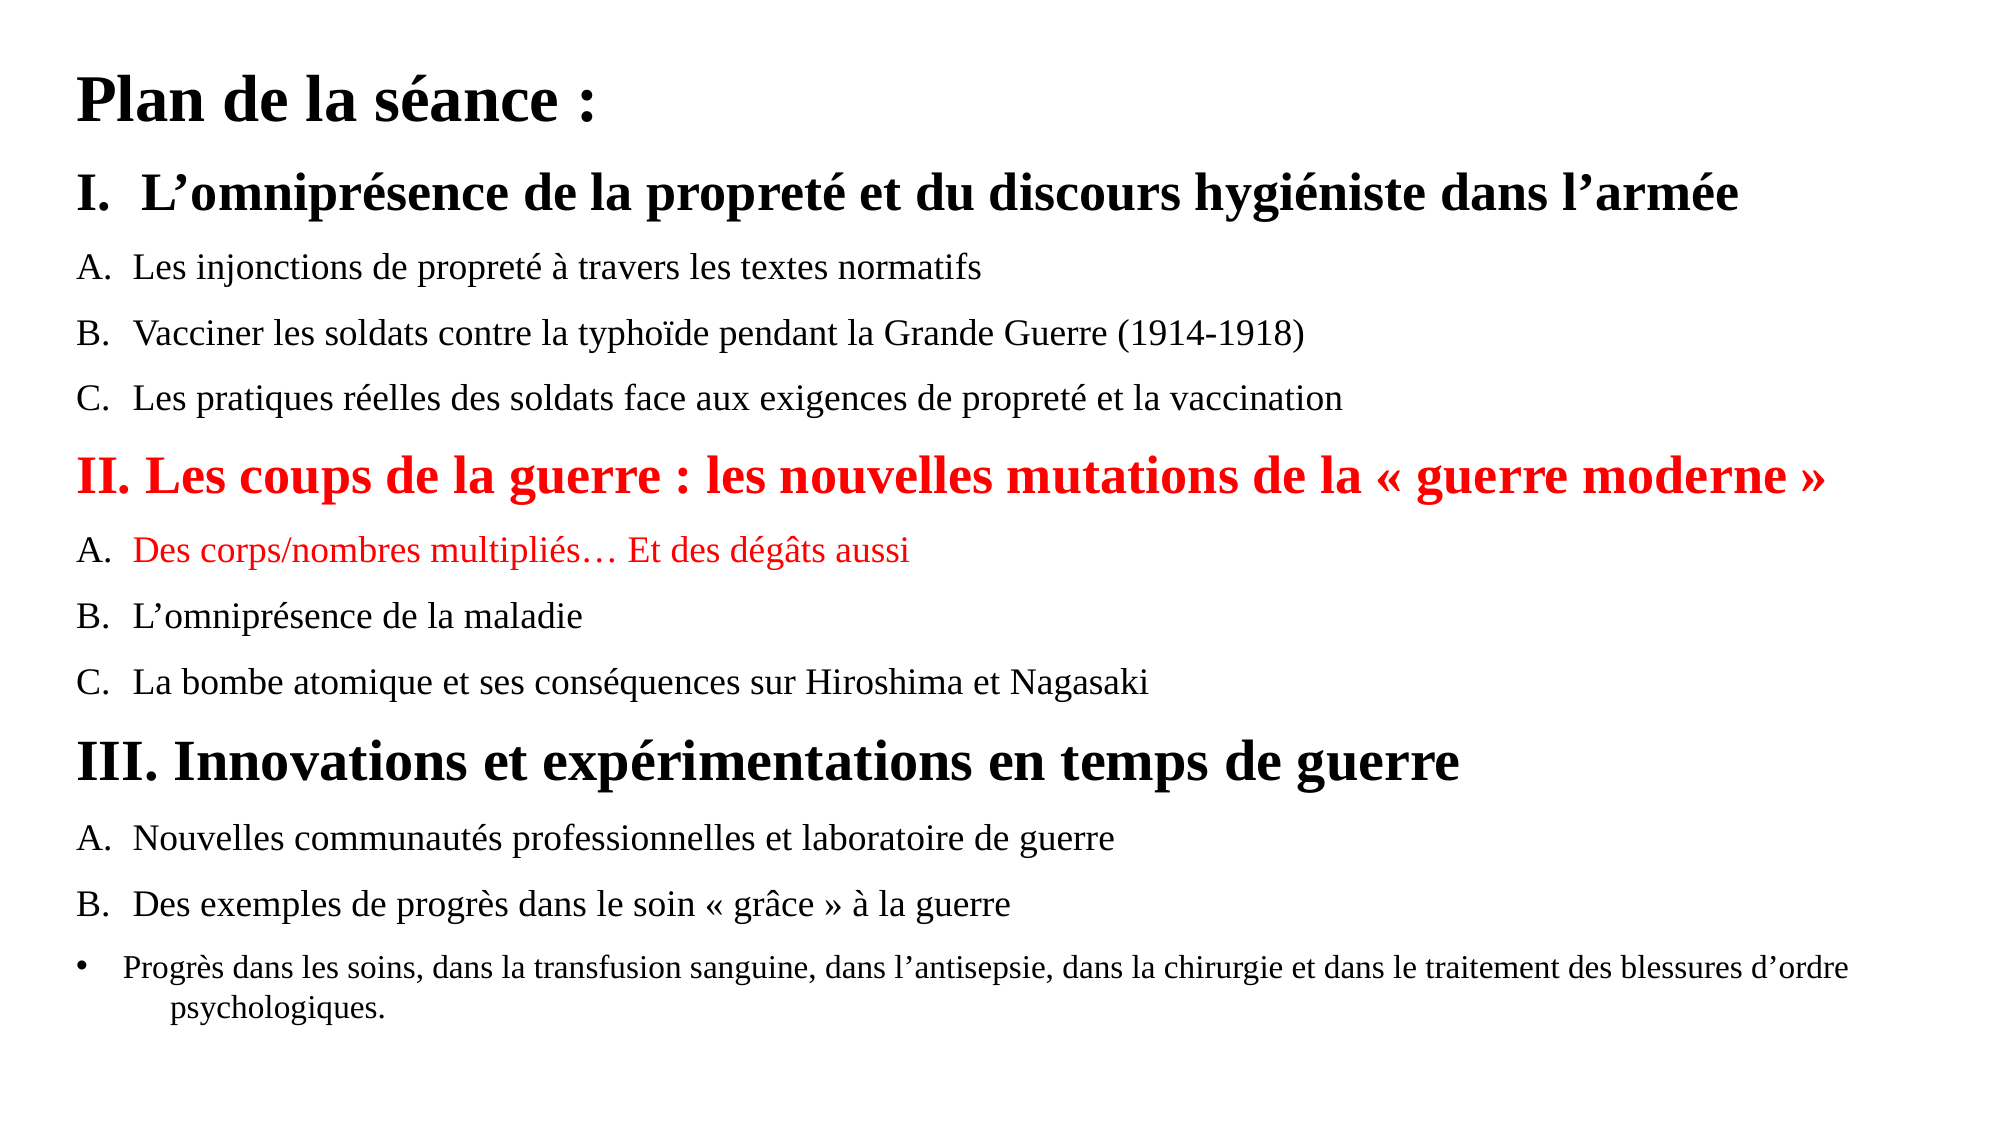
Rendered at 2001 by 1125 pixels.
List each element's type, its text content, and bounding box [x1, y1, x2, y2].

list Plan de la séance : L’omniprésence de la propreté et du discours hygiéniste dans l’armée Les injonctions de propreté à travers les textes normatifs Vacciner les soldats contre la typhoïde pendant la Grande Guerre (1914-1918) Les pratiques réelles des soldats face aux exigences de propreté et la vaccination II. Les coups de la guerre : les nouvelles mutations de la « guerre moderne » Des corps/nombres multipliés… Et des dégâts aussi L’omniprésence de la maladie La bombe atomique et ses conséquences sur Hiroshima et Nagasaki III. Innovations et expérimentations en temps de guerre Nouvelles communautés professionnelles et laboratoire de guerre Des exemples de progrès dans le soin « grâce » à la guerre Progrès dans les soins, dans la transfusion sanguine, dans l’antisepsie, dans la chirurgie et dans le traitement des blessures d’ordre psychologiques. [61, 47, 1951, 1070]
